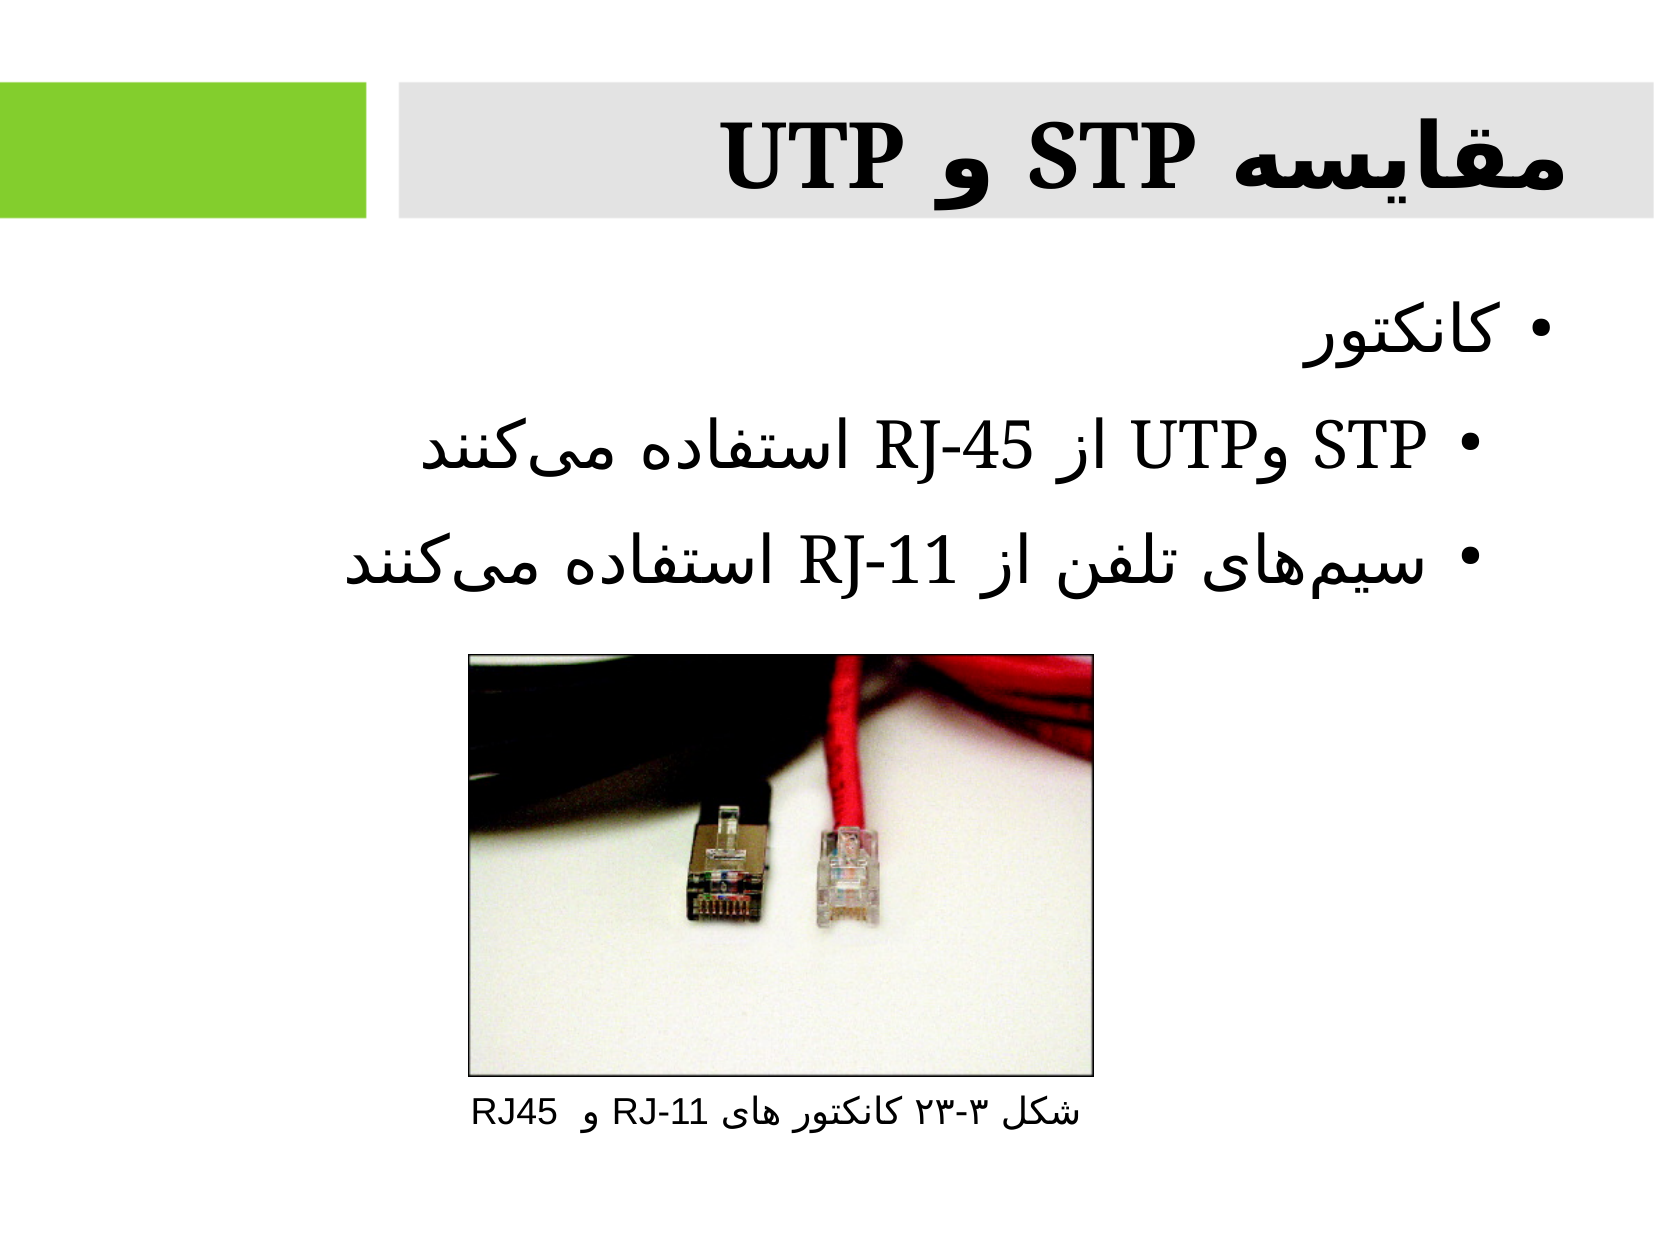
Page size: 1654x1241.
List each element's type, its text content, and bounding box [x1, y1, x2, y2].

title مقایسه STP و UTP [82, 49, 1571, 257]
text_box شکل ۳-۲۳ کانکتور های RJ-11 و RJ45 [455, 1079, 1294, 1140]
picture [0, 0, 1654, 1241]
list کانکتور STP وUTP از RJ-45 استفاده می‌کنند سیم‌های تلفن از RJ-11 استفاده می‌کنند [82, 290, 1571, 661]
